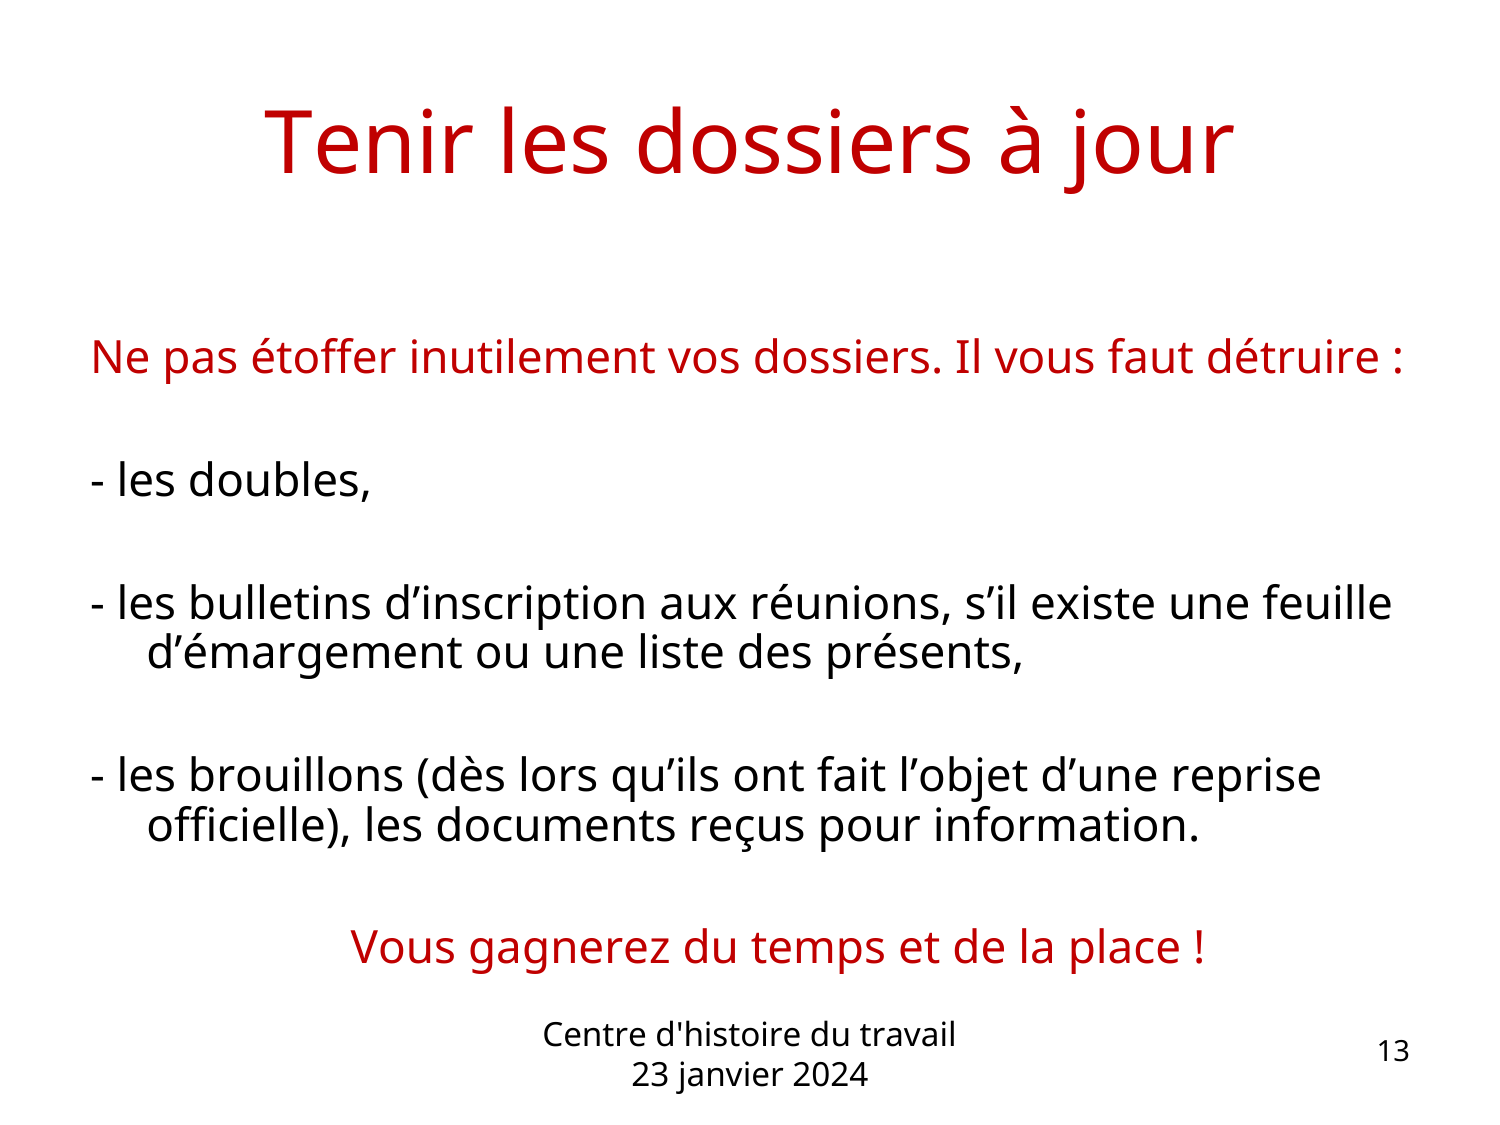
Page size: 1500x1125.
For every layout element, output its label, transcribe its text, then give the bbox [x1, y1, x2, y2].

text_box Ne pas étoffer inutilement vos dossiers. Il vous faut détruire : - les doubles, - les bulletins d’inscription aux réunions, s’il existe une feuille d’émargement ou une liste des présents, - les brouillons (dès lors qu’ils ont fait l’objet d’une reprise officielle), les documents reçus pour information. Vous gagnerez du temps et de la place ! [75, 262, 1426, 1005]
text_box Tenir les dossiers à jour [75, 45, 1426, 233]
text_box <numéro> [1074, 1024, 1426, 1103]
text_box Centre d'histoire du travail 23 janvier 2024 [512, 1005, 988, 1084]
